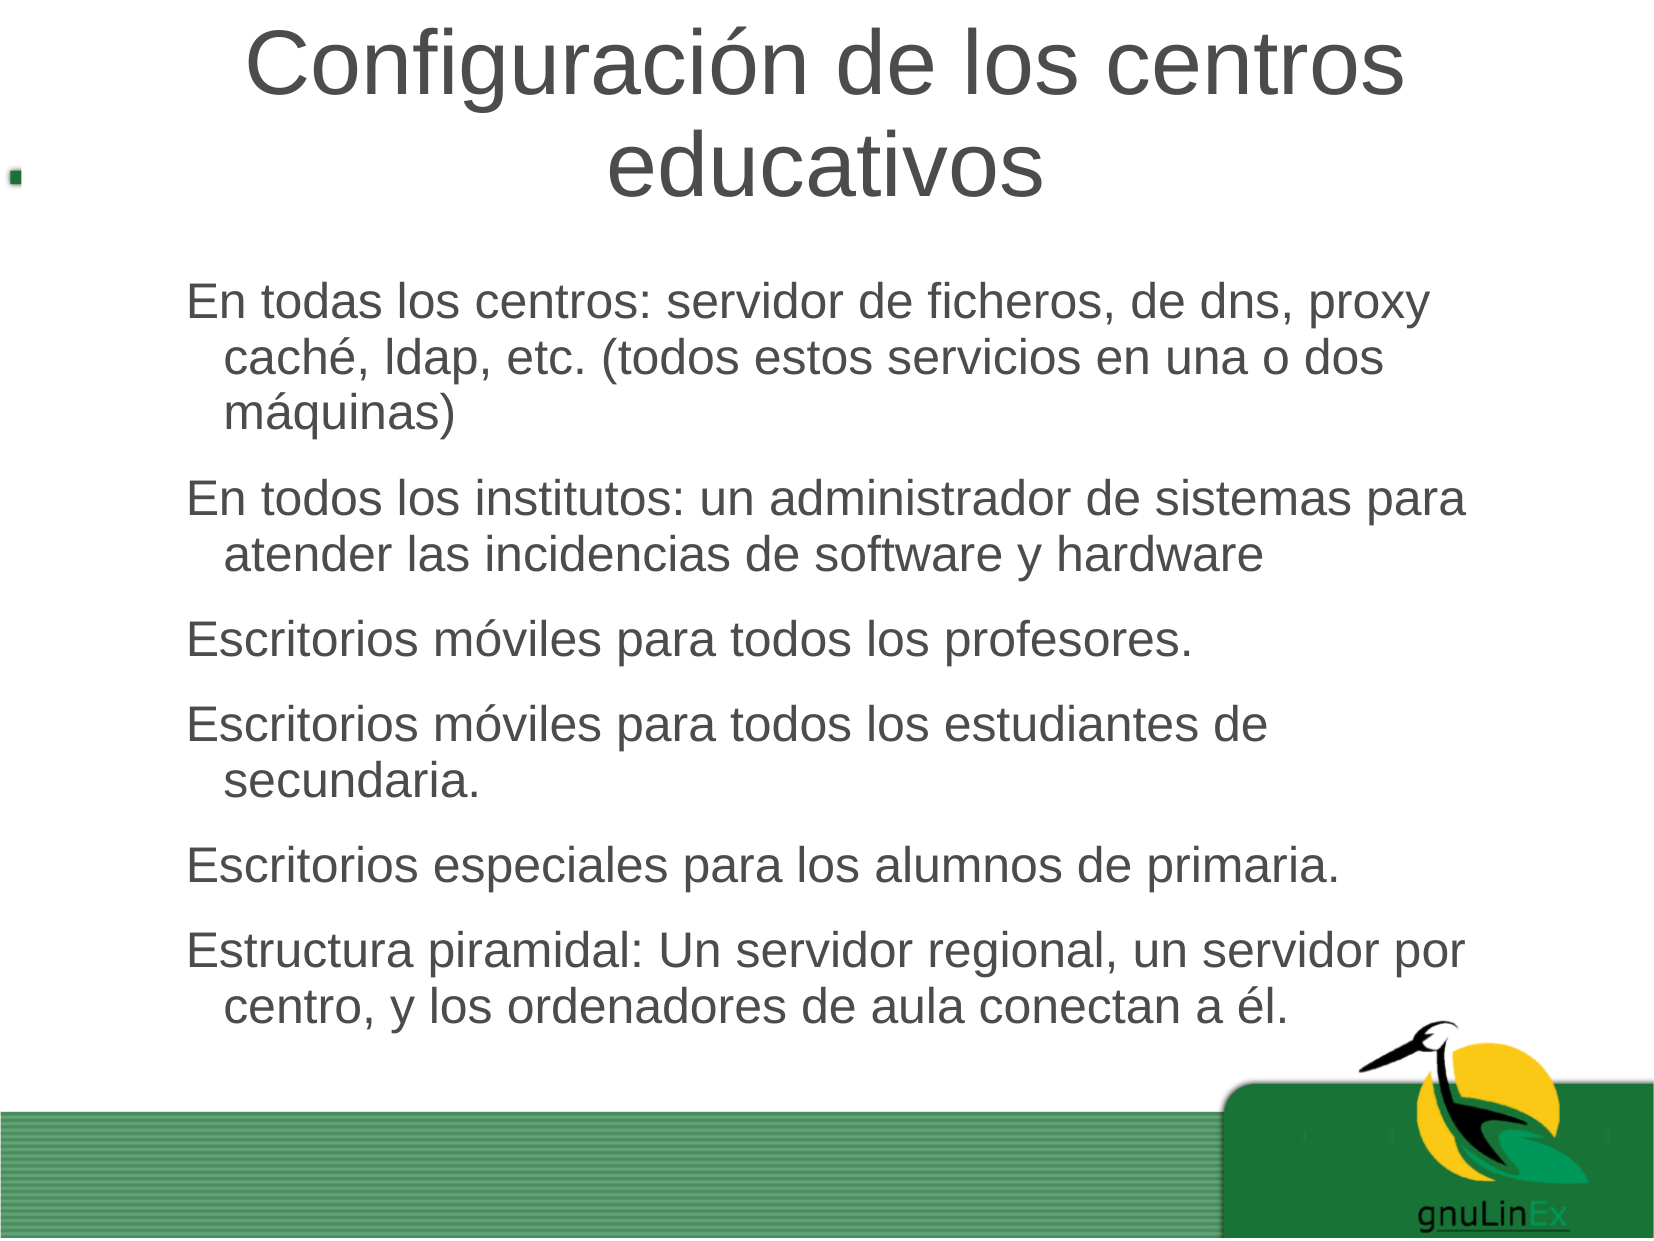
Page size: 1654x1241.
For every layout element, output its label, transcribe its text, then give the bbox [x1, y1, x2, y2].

list En todas los centros: servidor de ficheros, de dns, proxy caché, ldap, etc. (todos estos servicios en una o dos máquinas) En todos los institutos: un administrador de sistemas para atender las incidencias de software y hardware Escritorios móviles para todos los profesores. Escritorios móviles para todos los estudiantes de secundaria. Escritorios especiales para los alumnos de primaria. Estructura piramidal: Un servidor regional, un servidor por centro, y los ordenadores de aula conectan a él. [110, 273, 1523, 1103]
title Configuración de los centros educativos [21, 0, 1632, 228]
picture [0, 0, 1654, 1238]
